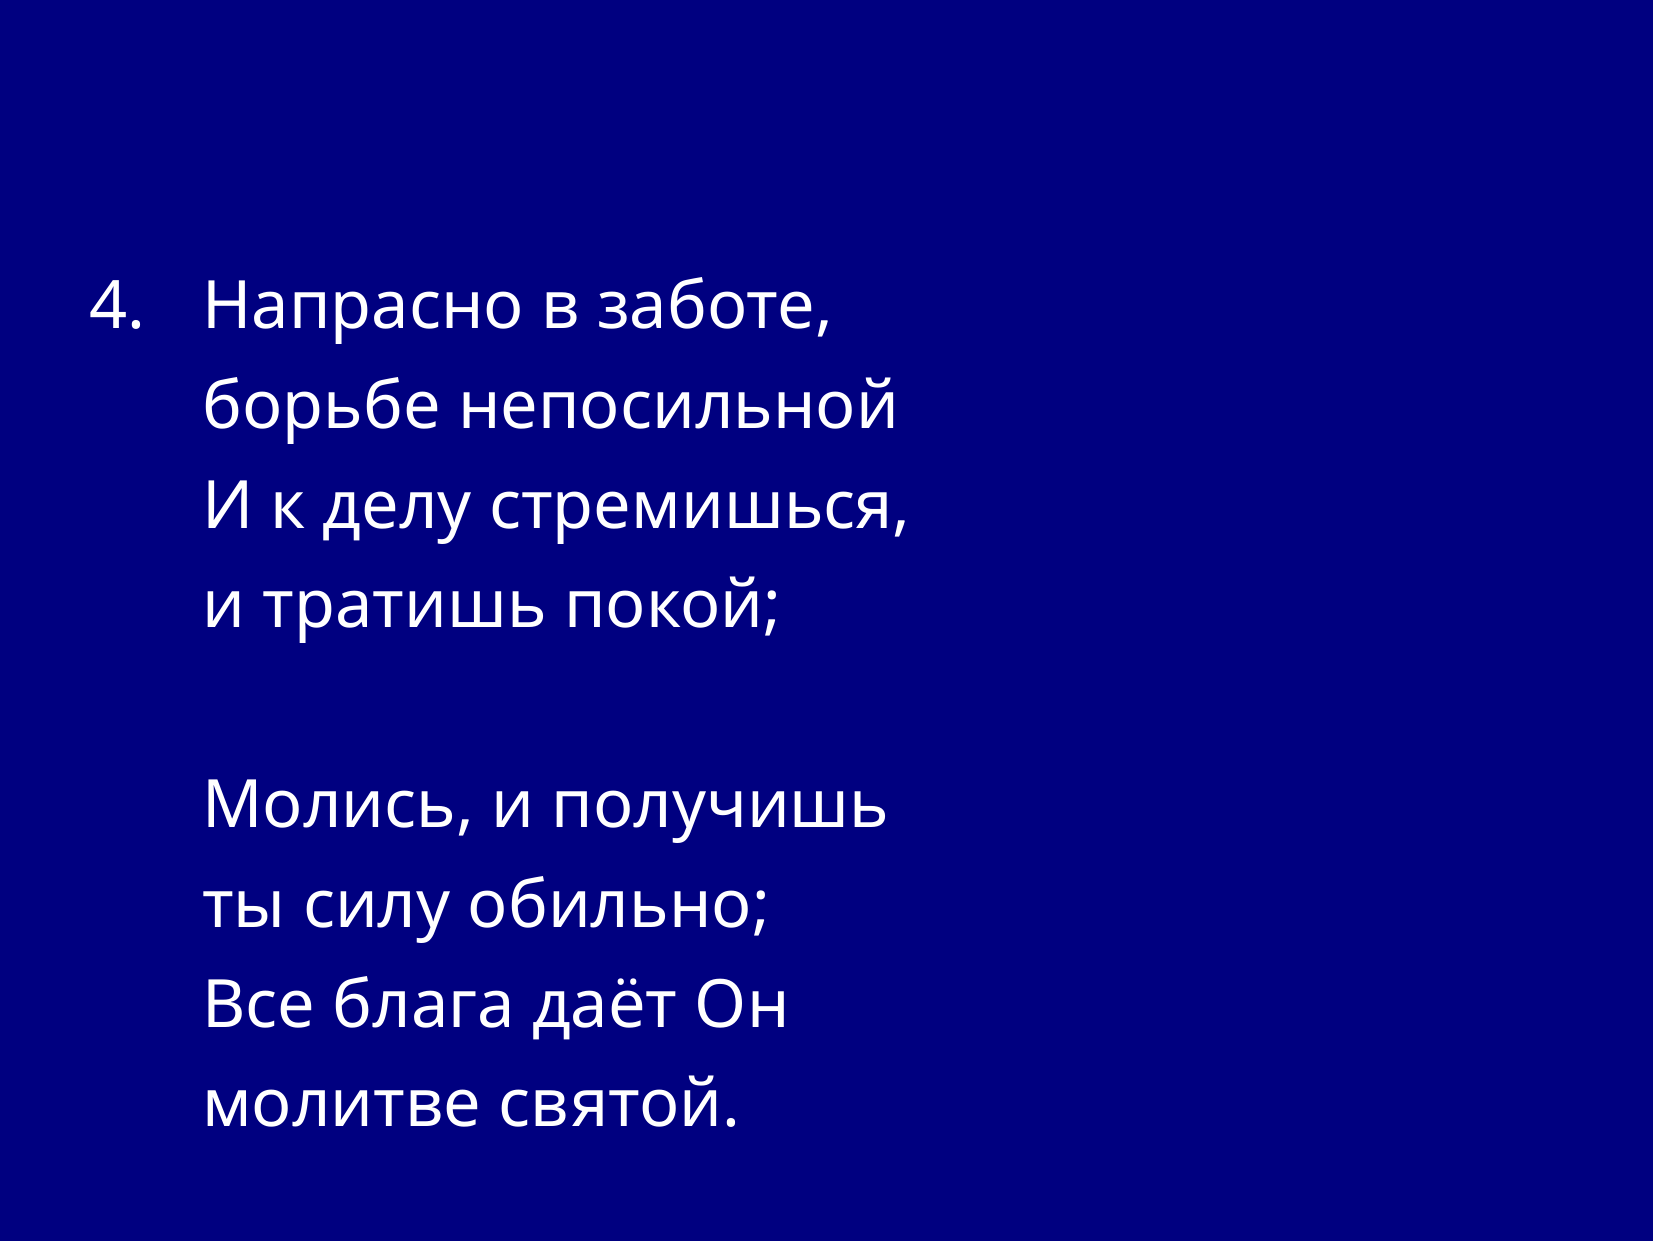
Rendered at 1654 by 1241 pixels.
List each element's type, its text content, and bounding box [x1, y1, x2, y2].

text_box 4. Напрасно в заботе, борьбе непосильной И к делу стремишься, и тратишь покой; Молись, и получишь ты силу обильно; Все блага даёт Он молитве святой. [75, 150, 1576, 1163]
